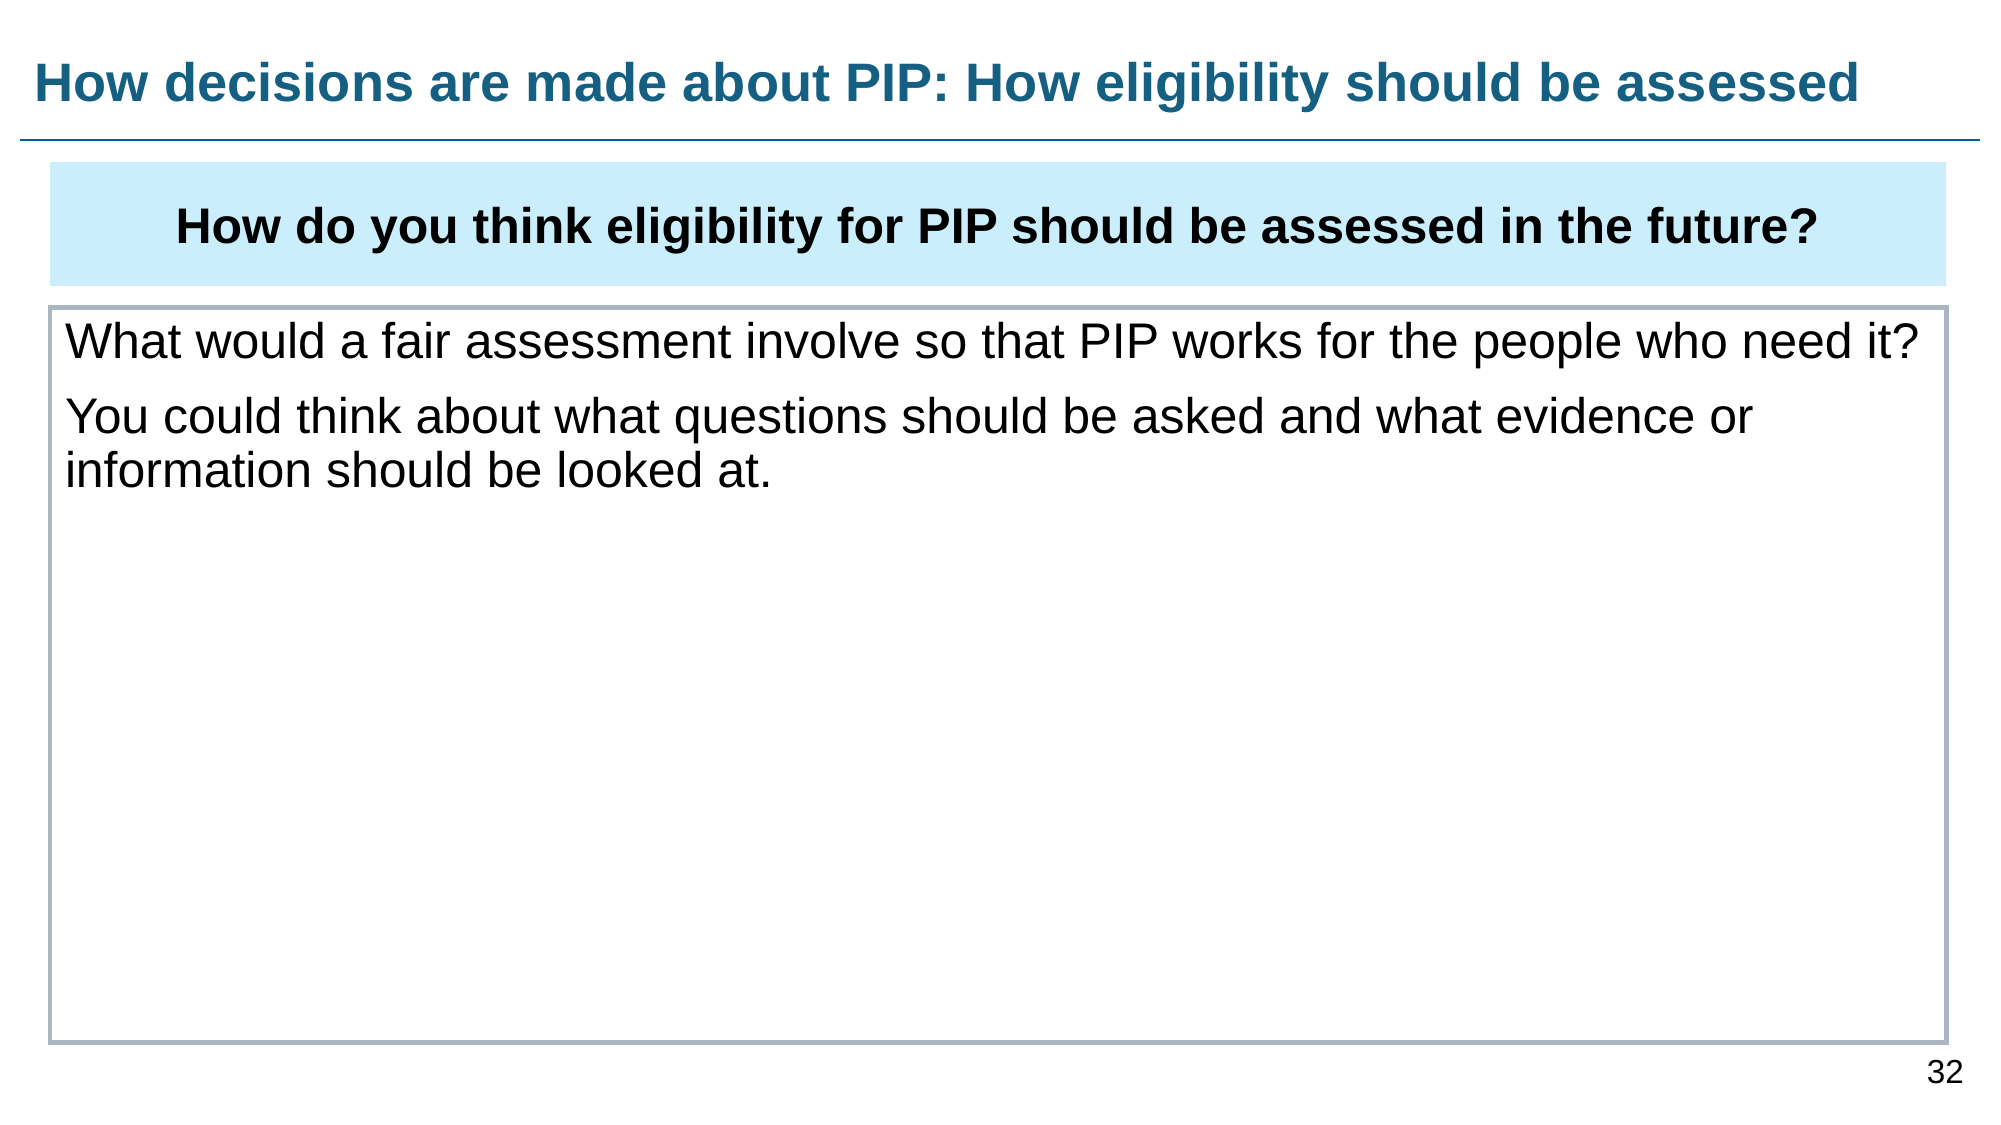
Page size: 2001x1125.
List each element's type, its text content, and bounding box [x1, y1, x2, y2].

text_box How do you think eligibility for PIP should be assessed in the future? [50, 162, 1946, 286]
title How decisions are made about PIP: How eligibility should be assessed [19, 47, 1981, 141]
text_box [1911, 1042, 1983, 1103]
list What would a fair assessment involve so that PIP works for the people who need it? You could think about what questions should be asked and what evidence or information should be looked at. [49, 307, 1947, 1043]
